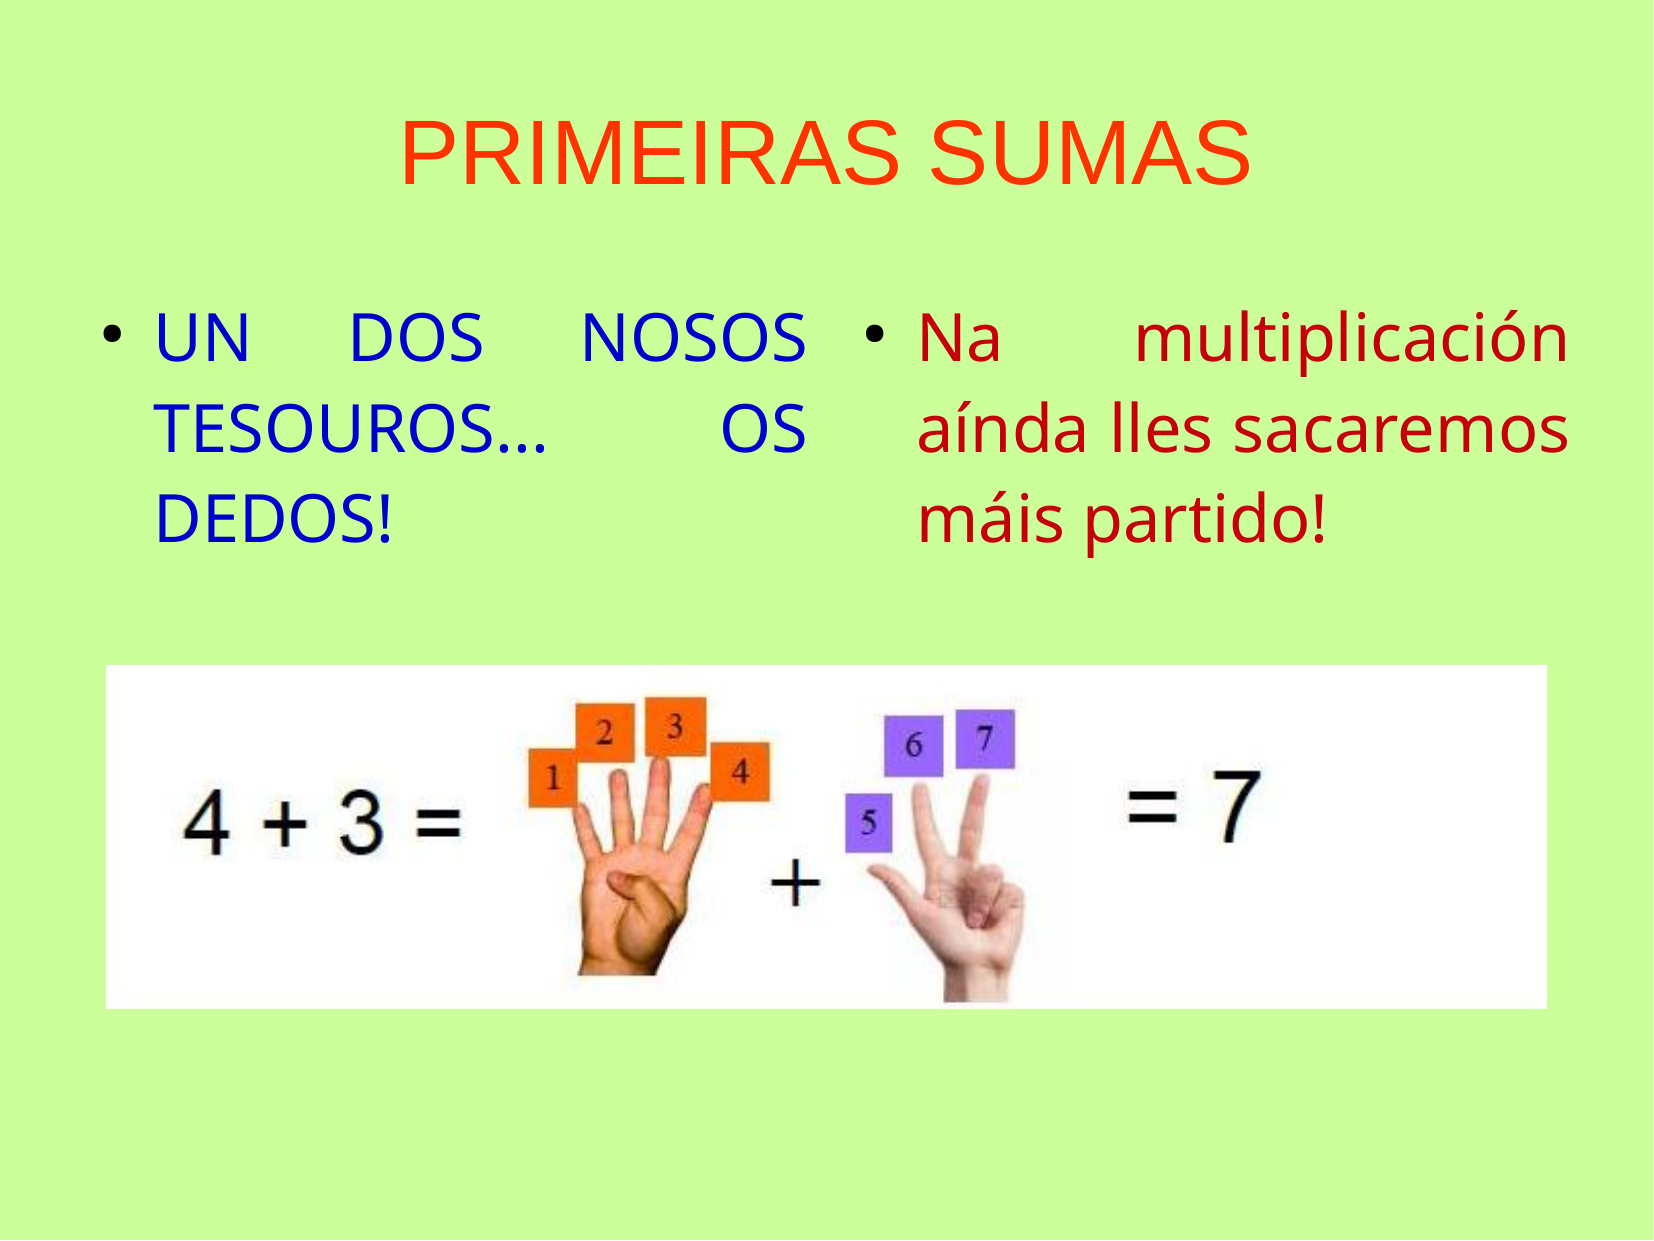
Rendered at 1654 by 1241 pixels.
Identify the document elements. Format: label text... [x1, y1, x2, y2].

list Na multiplicación aínda lles sacaremos máis partido! [845, 290, 1572, 634]
title PRIMEIRAS SUMAS [82, 49, 1571, 257]
picture [106, 665, 1547, 1009]
list UN DOS NOSOS TESOUROS... OS DEDOS! [82, 290, 809, 634]
